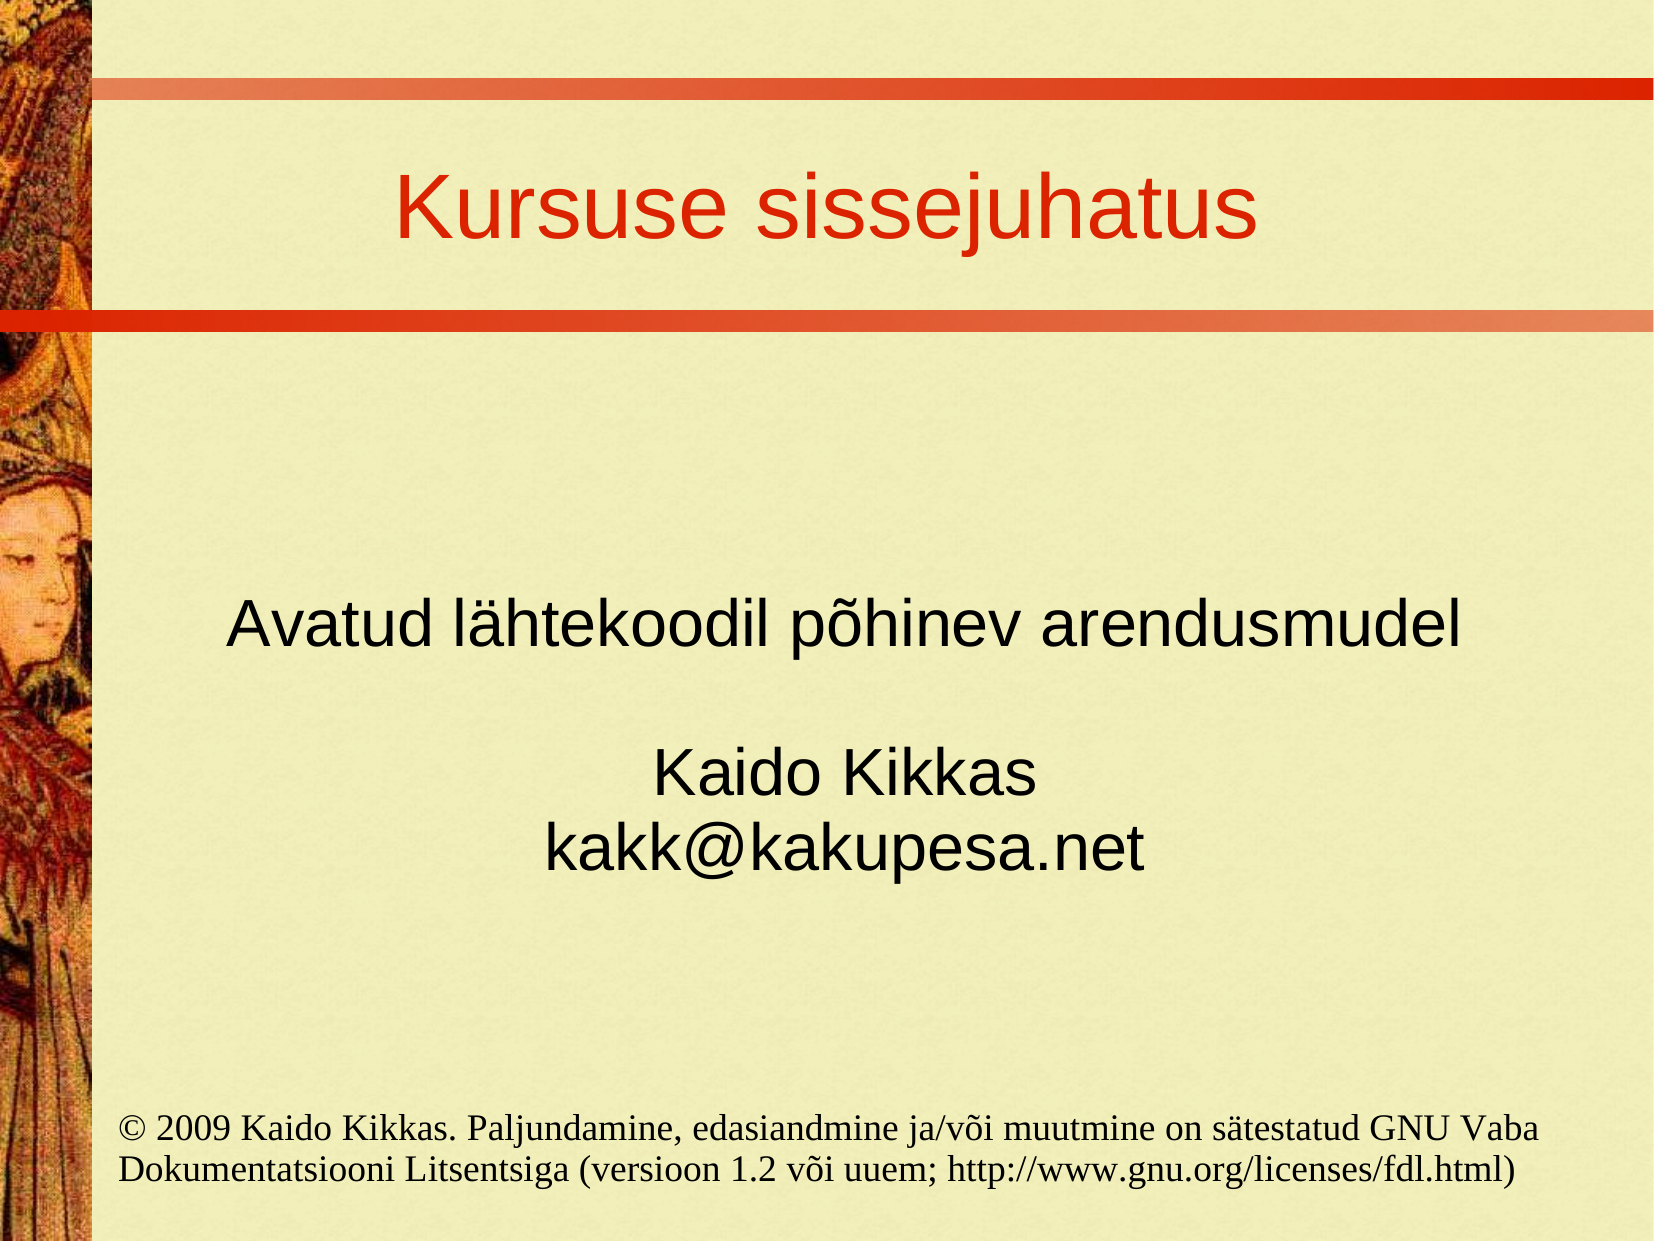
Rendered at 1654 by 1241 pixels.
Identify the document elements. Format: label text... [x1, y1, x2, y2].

text_box © 2009 Kaido Kikkas. Paljundamine, edasiandmine ja/või muutmine on sätestatud GNU Vaba Dokumentatsiooni Litsentsiga (versioon 1.2 või uuem; http://www.gnu.org/licenses/fdl.html) [118, 1106, 1654, 1198]
subtitle Avatud lähtekoodil põhinev arendusmudel Kaido Kikkas kakk@kakupesa.net [121, 344, 1534, 1106]
title Kursuse sissejuhatus [121, 102, 1534, 311]
picture [0, 0, 1654, 310]
picture [0, 332, 1654, 1241]
